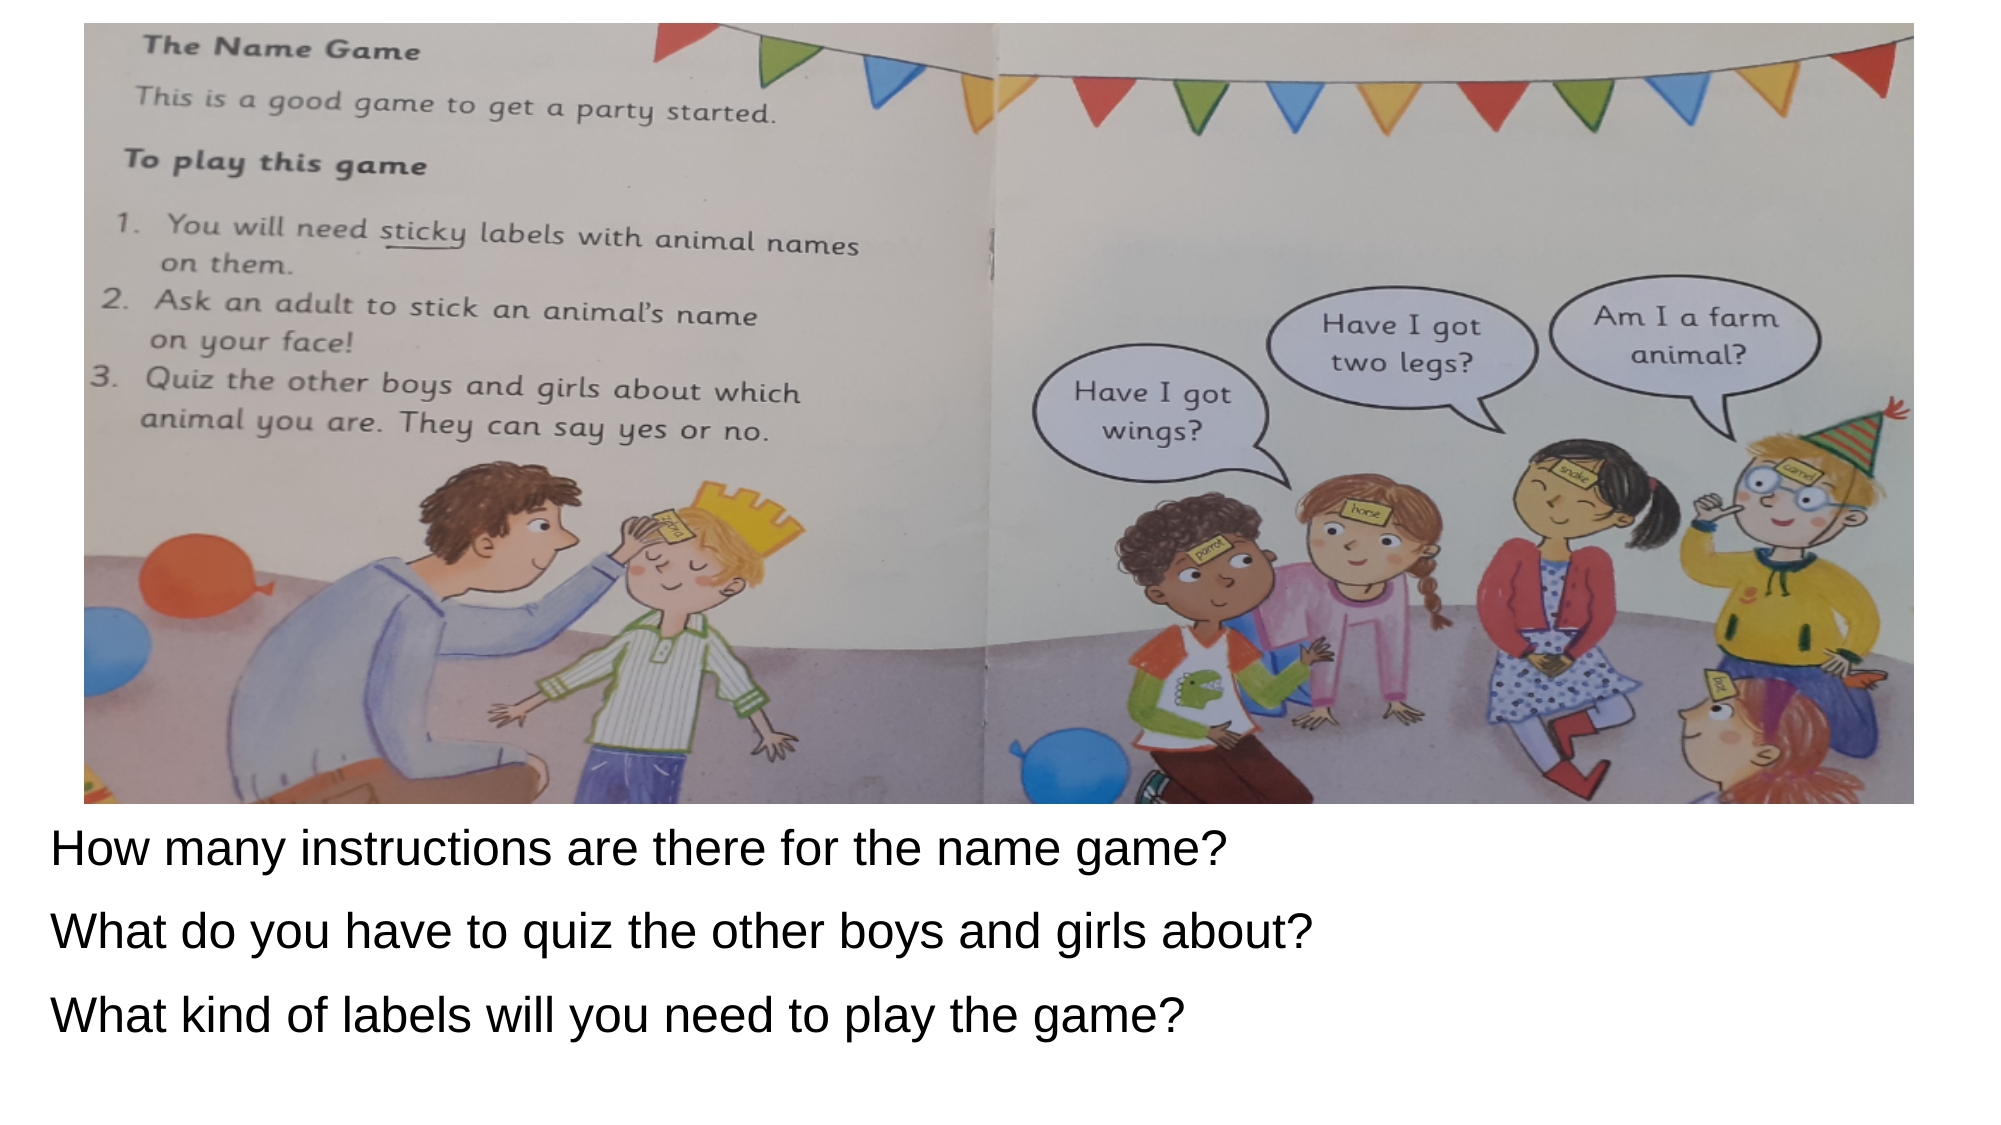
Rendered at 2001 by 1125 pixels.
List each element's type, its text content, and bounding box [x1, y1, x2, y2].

list How many instructions are there for the name game? What do you have to quiz the other boys and girls about? What kind of labels will you need to play the game? [35, 735, 1880, 1125]
picture [84, 23, 1914, 804]
